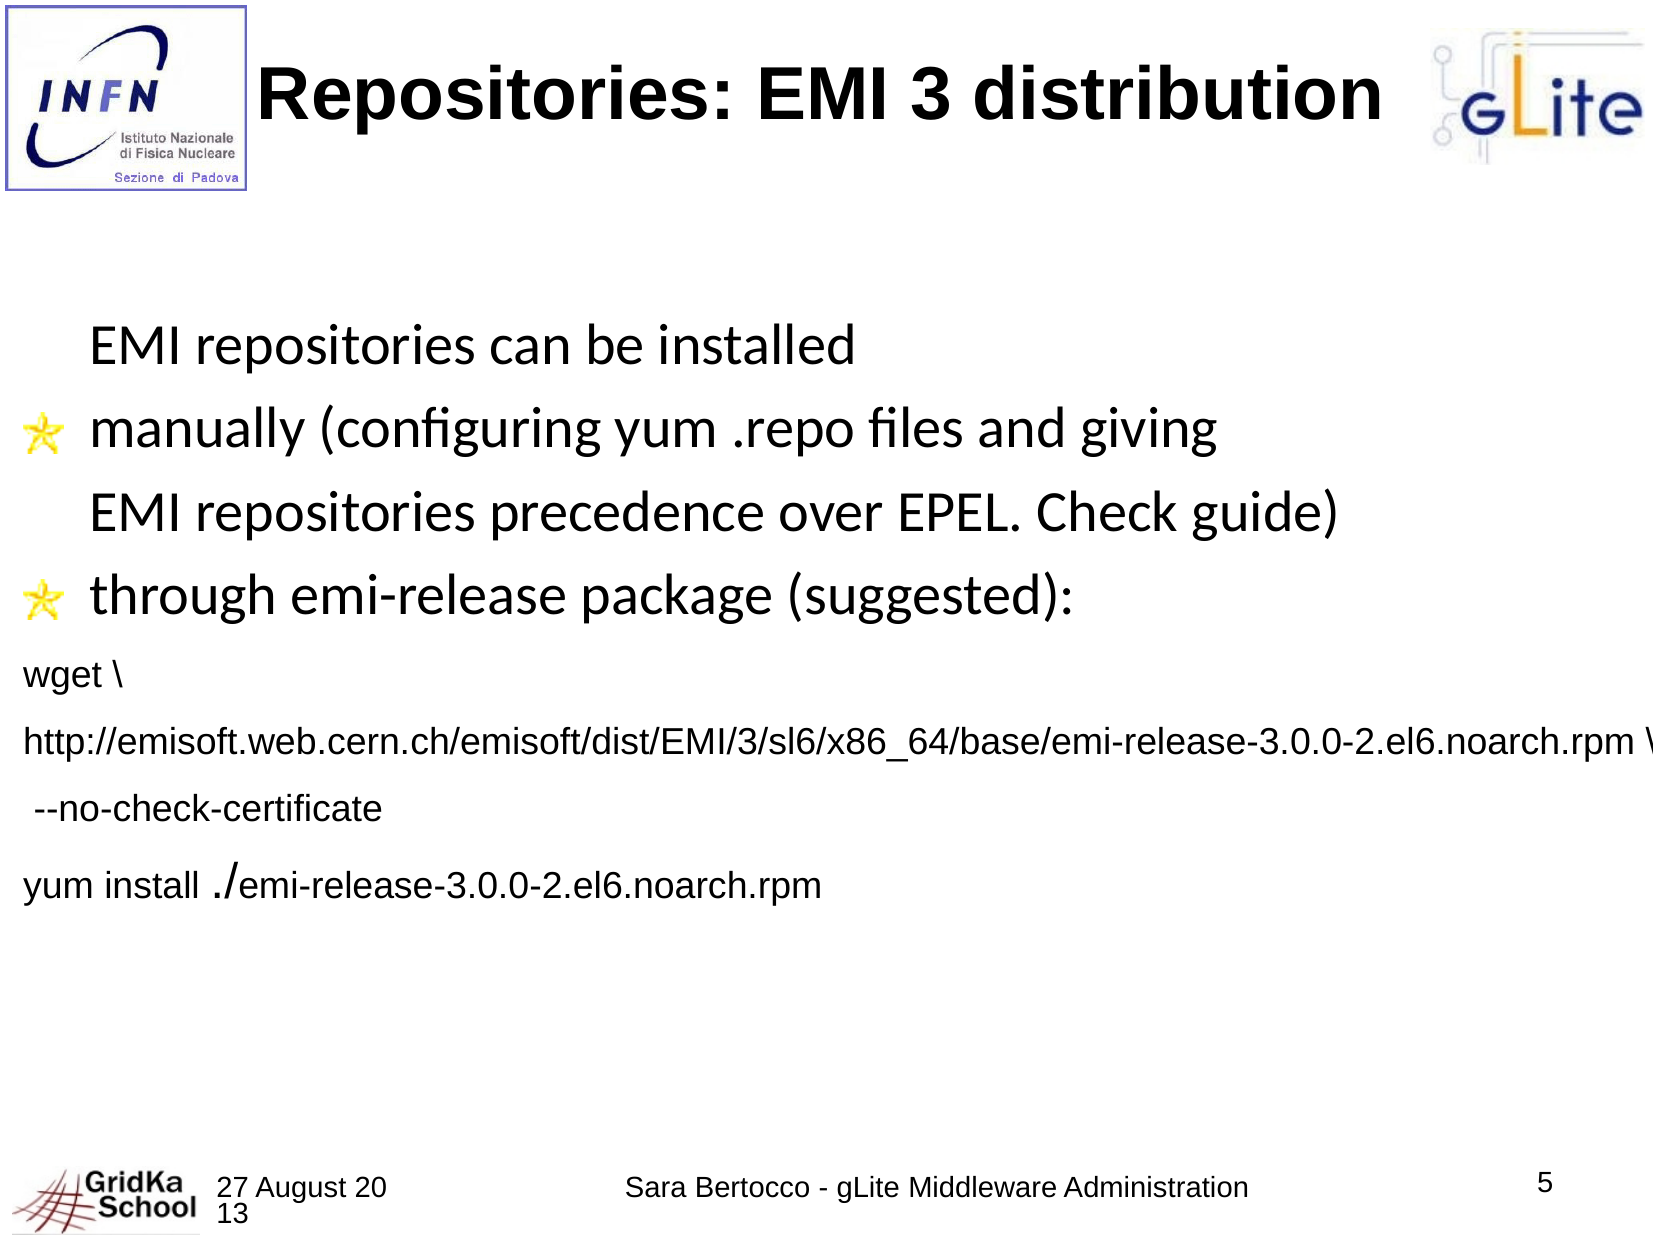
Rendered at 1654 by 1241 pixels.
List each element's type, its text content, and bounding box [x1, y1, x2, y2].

text_box EMI repositories can be installed manually (configuring yum .repo files and giving EMI repositories precedence over EPEL. Check guide) through emi-release package (suggested): wget \ http://emisoft.web.cern.ch/emisoft/dist/EMI/3/sl6/x86_64/base/emi-release-3.0.0-2.el6.noarch.rpm \ --no-check-certificate yum install ./emi-release-3.0.0-2.el6.noarch.rpm [8, 313, 1653, 963]
picture [12, 1166, 200, 1235]
picture [1430, 28, 1645, 165]
title Repositories: EMI 3 distribution [9, 0, 1633, 188]
picture [5, 5, 247, 191]
